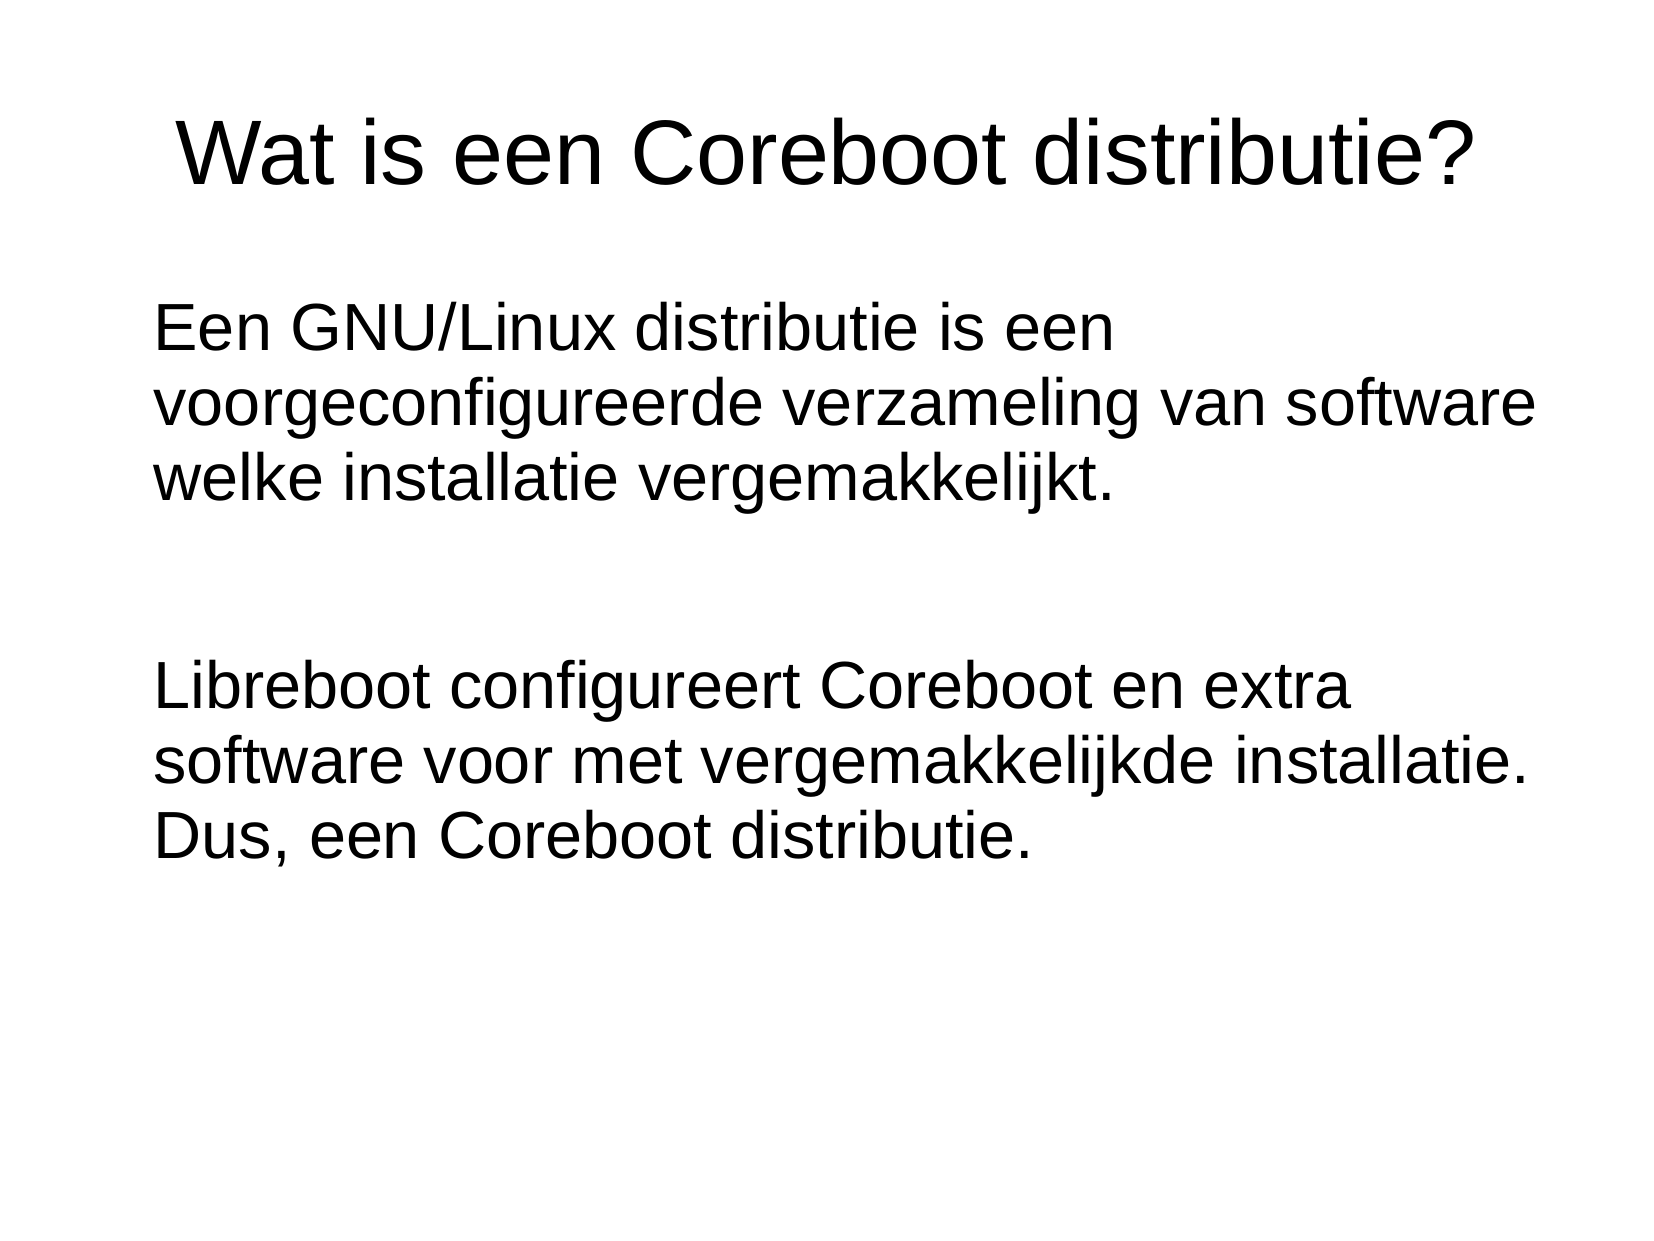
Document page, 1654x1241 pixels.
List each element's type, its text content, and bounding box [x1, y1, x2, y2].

list Een GNU/Linux distributie is een voorgeconfigureerde verzameling van software welke installatie vergemakkelijkt. Libreboot configureert Coreboot en extra software voor met vergemakkelijkde installatie. Dus, een Coreboot distributie. [82, 290, 1571, 1010]
title Wat is een Coreboot distributie? [82, 49, 1571, 257]
